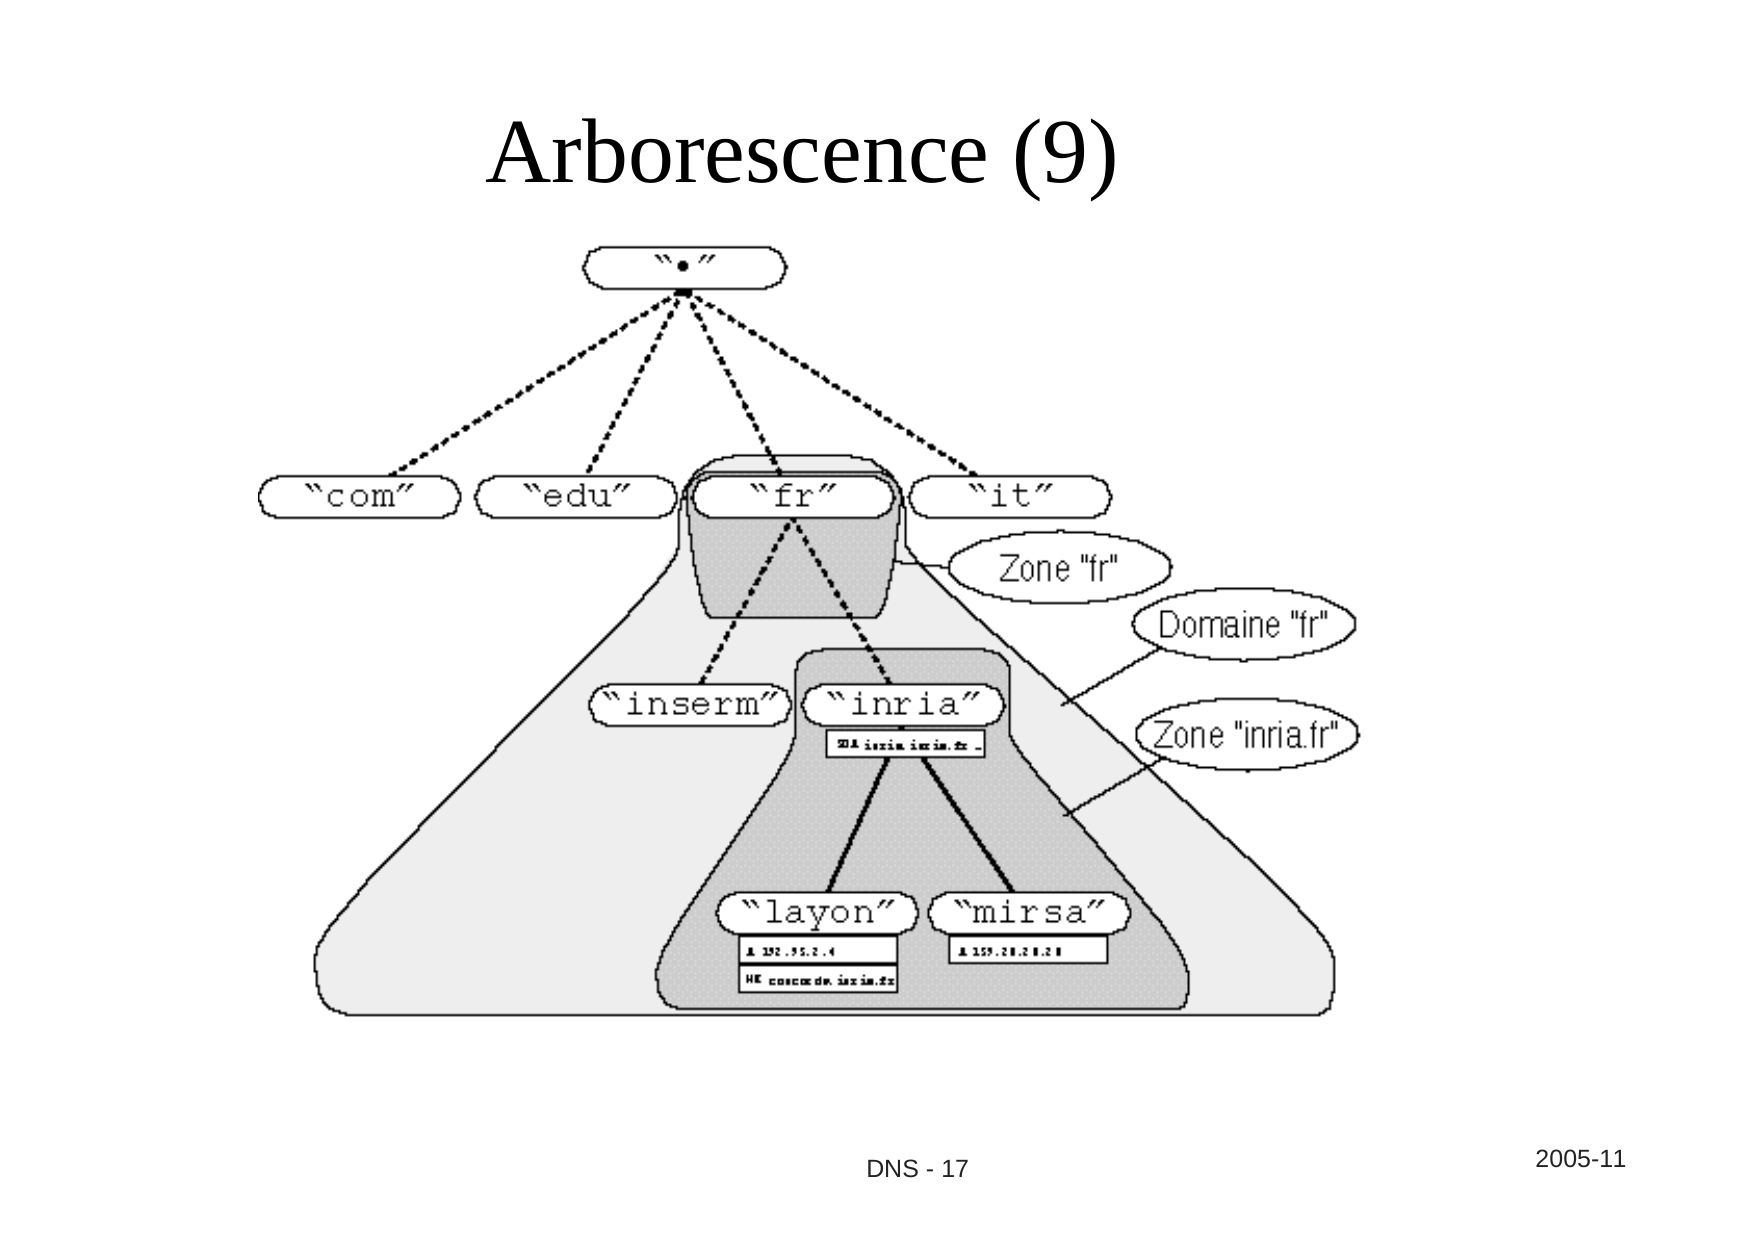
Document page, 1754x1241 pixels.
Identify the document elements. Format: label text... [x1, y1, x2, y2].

picture [258, 227, 1369, 1025]
title Arborescence (9) [112, 57, 1494, 246]
